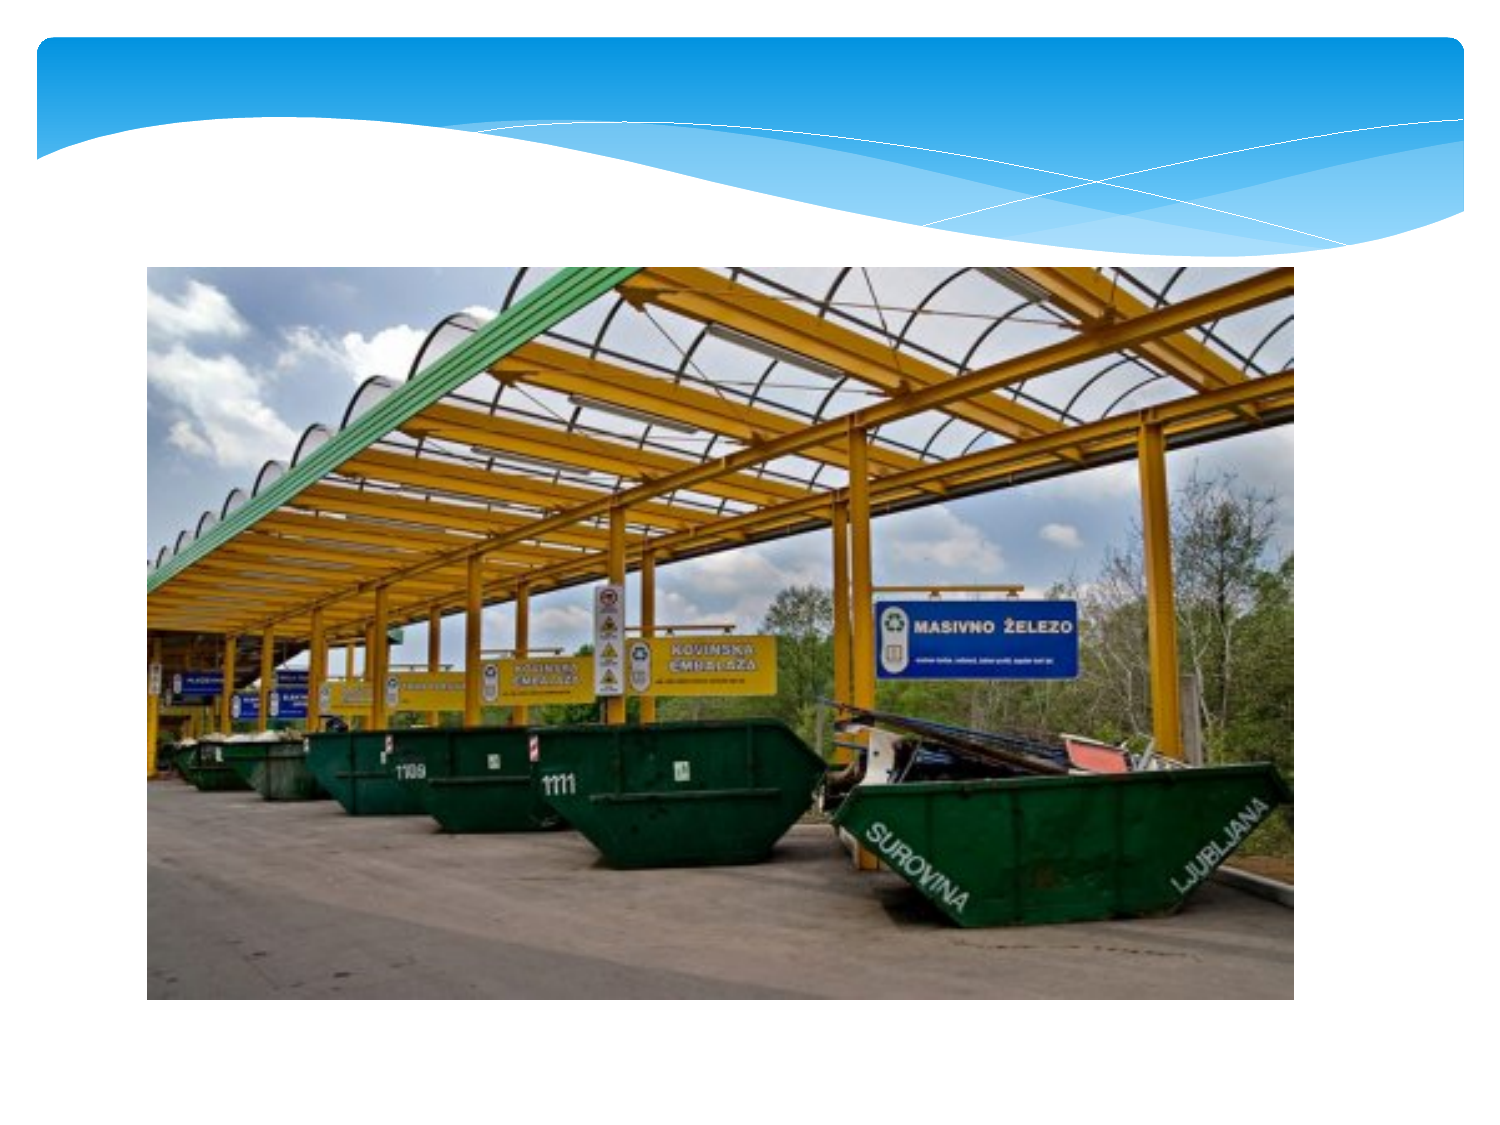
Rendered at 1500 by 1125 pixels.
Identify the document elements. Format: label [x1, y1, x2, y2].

picture [147, 267, 1294, 1000]
